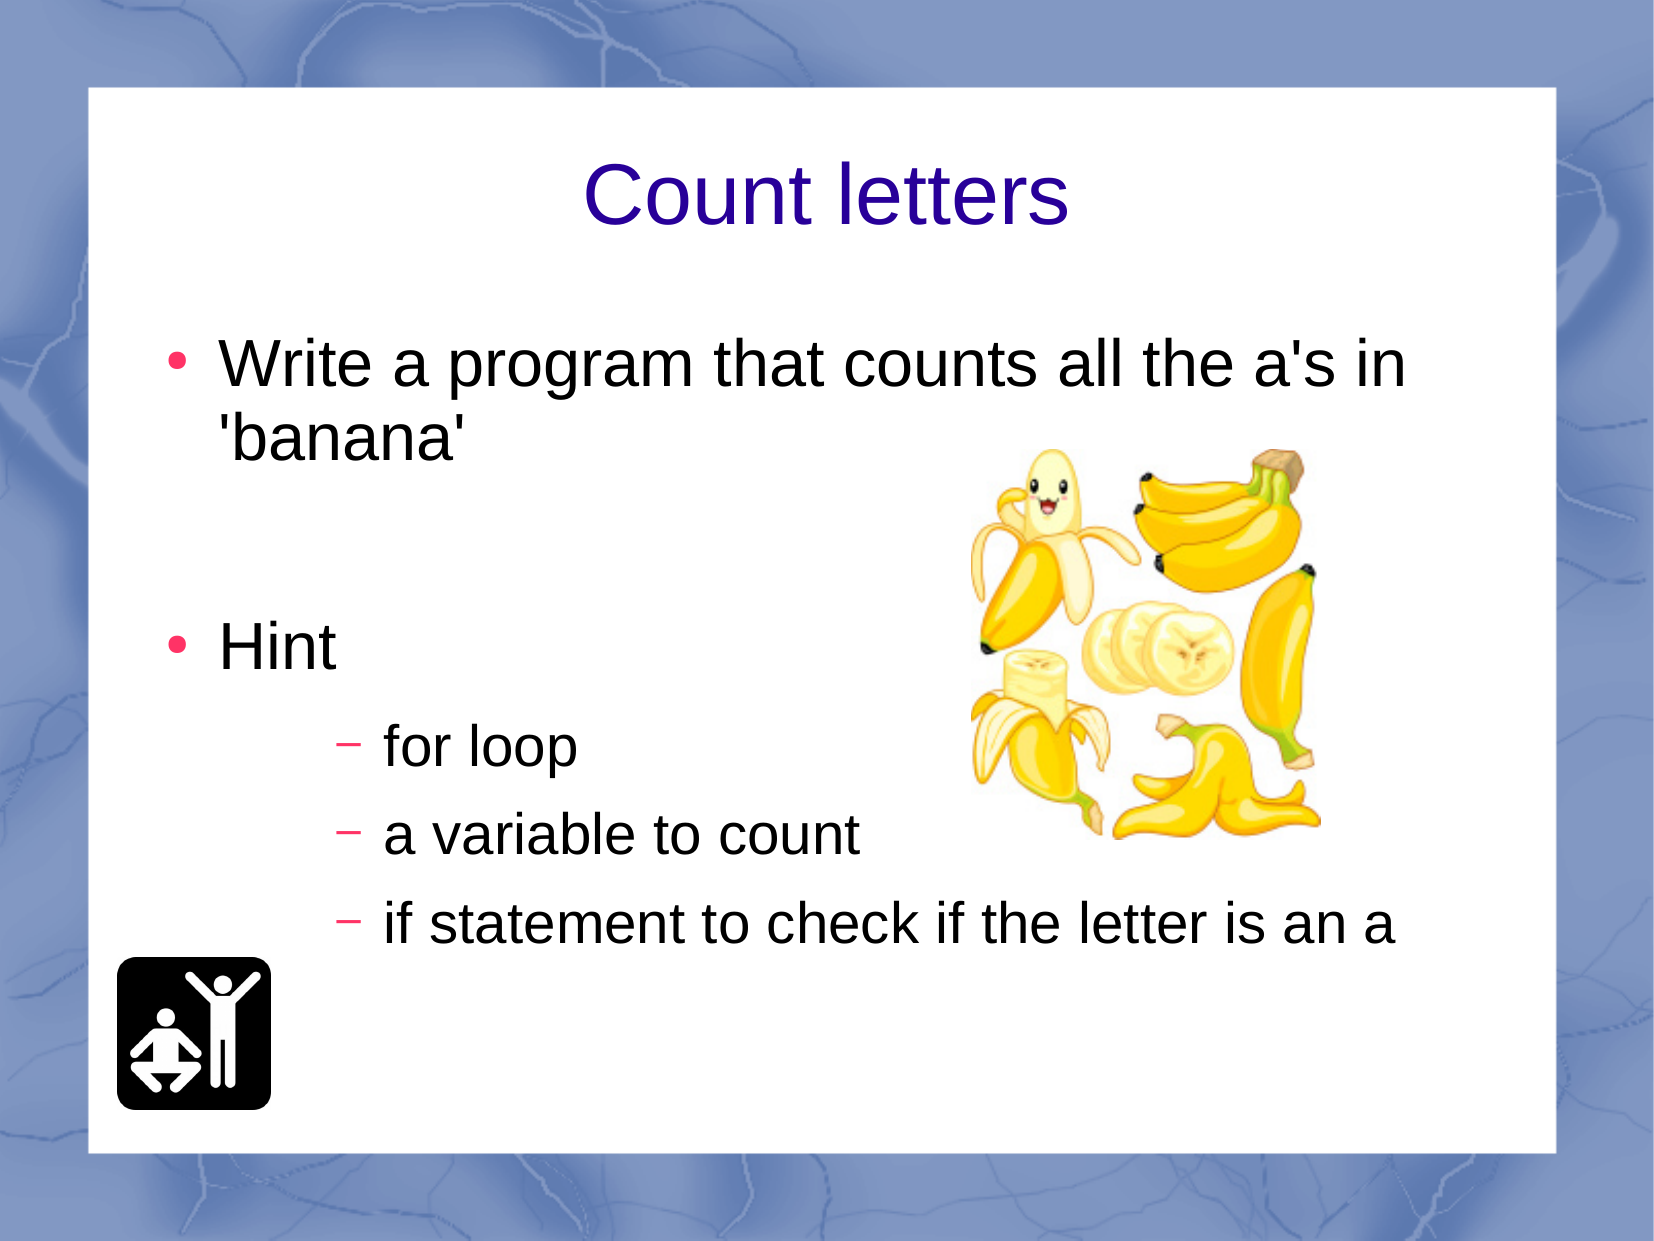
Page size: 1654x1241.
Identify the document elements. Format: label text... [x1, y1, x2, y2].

list Write a program that counts all the a's in 'banana' Hint for loop a variable to count if statement to check if the letter is an a [147, 325, 1506, 1045]
picture [0, 0, 1654, 1241]
title Count letters [118, 90, 1536, 298]
